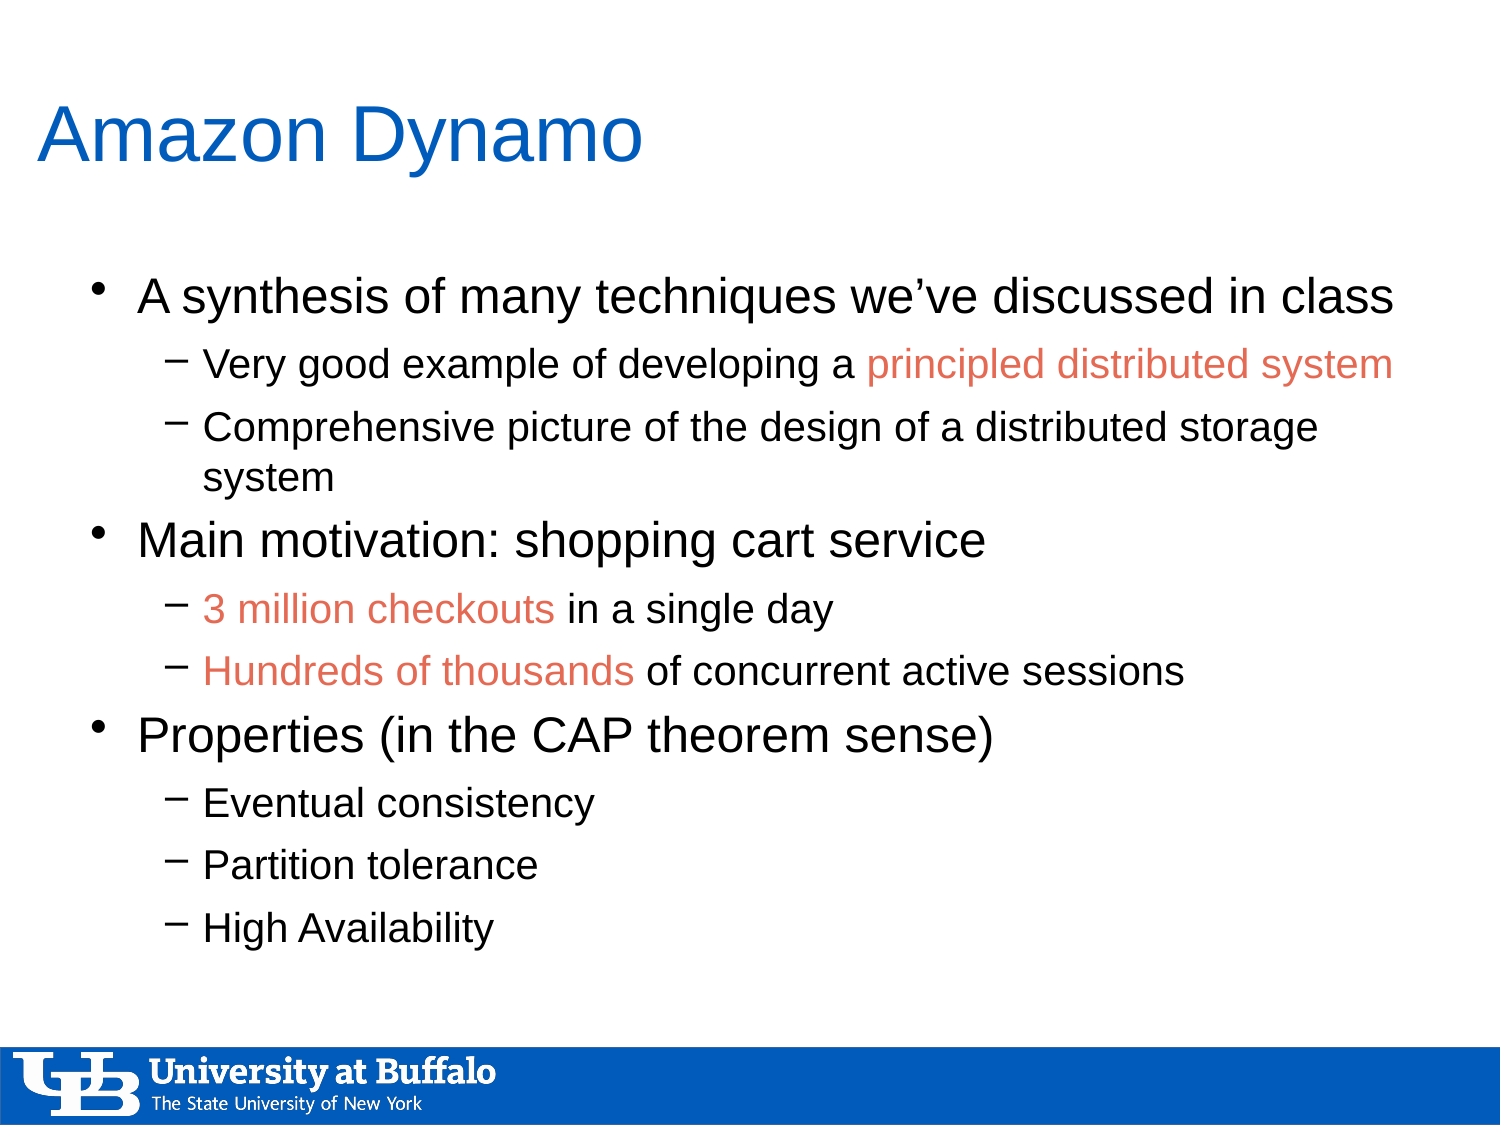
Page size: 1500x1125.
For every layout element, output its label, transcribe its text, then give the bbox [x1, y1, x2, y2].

list A synthesis of many techniques we’ve discussed in class Very good example of developing a principled distributed system Comprehensive picture of the design of a distributed storage system Main motivation: shopping cart service 3 million checkouts in a single day Hundreds of thousands of concurrent active sessions Properties (in the CAP theorem sense) Eventual consistency Partition tolerance High Availability [75, 263, 1425, 916]
picture [13, 1052, 496, 1116]
title Amazon Dynamo [37, 40, 1388, 228]
